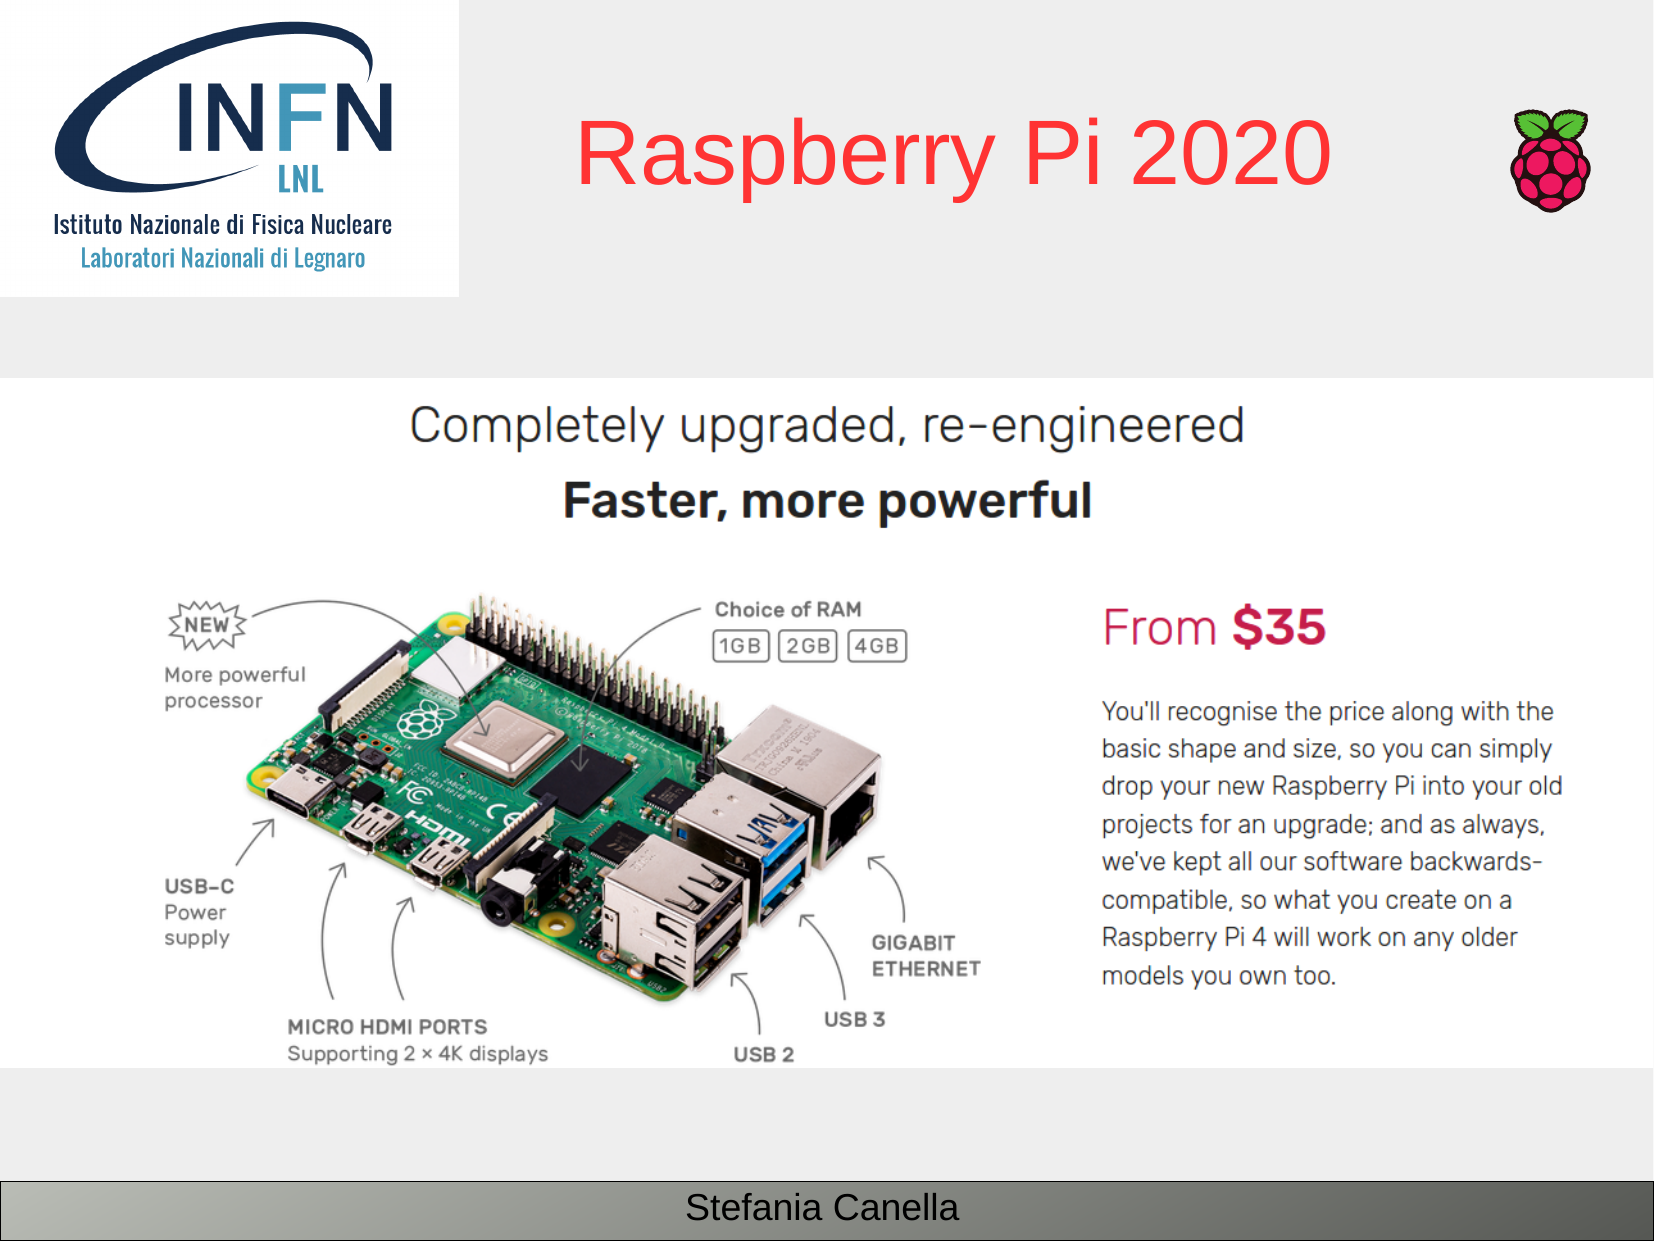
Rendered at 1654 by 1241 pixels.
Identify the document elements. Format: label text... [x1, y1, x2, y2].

text_box [0, 1181, 670, 1241]
text_box [984, 1181, 1654, 1241]
title Raspberry Pi 2020 [459, 49, 1571, 257]
text_box [1571, 109, 1591, 203]
text_box Stefania Canella [670, 1178, 984, 1241]
picture [0, 0, 459, 297]
picture [0, 378, 1654, 1068]
